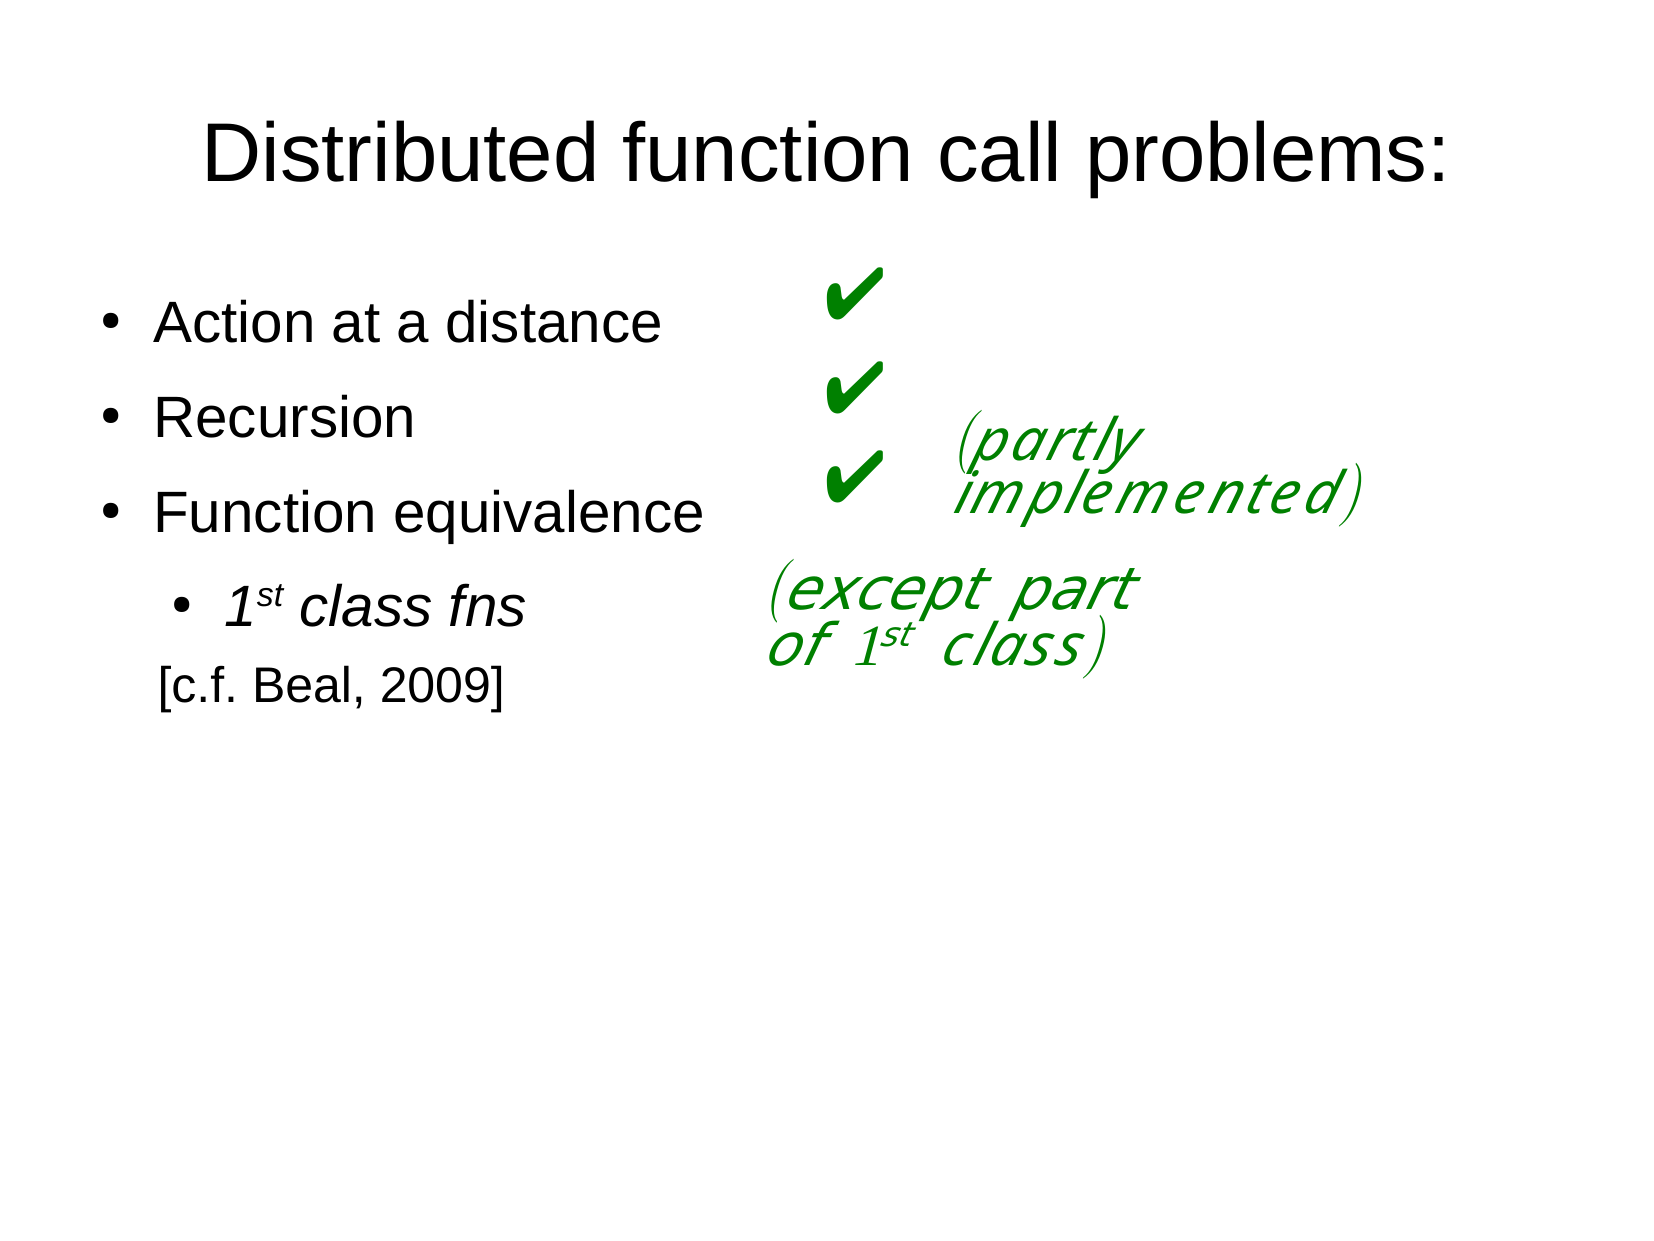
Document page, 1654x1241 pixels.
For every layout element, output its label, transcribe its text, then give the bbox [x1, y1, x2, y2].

text_box (except part of 1st class) [750, 561, 1163, 723]
text_box [c.f. Beal, 2009] [157, 656, 567, 713]
list Action at a distance Recursion Function equivalence 1st class fns [82, 290, 1571, 1094]
text_box ✔ [810, 247, 924, 341]
text_box ✔ [810, 430, 924, 559]
text_box ✔ [810, 341, 924, 430]
title Distributed function call problems: [82, 49, 1571, 257]
text_box (partly implemented) [937, 412, 1538, 500]
